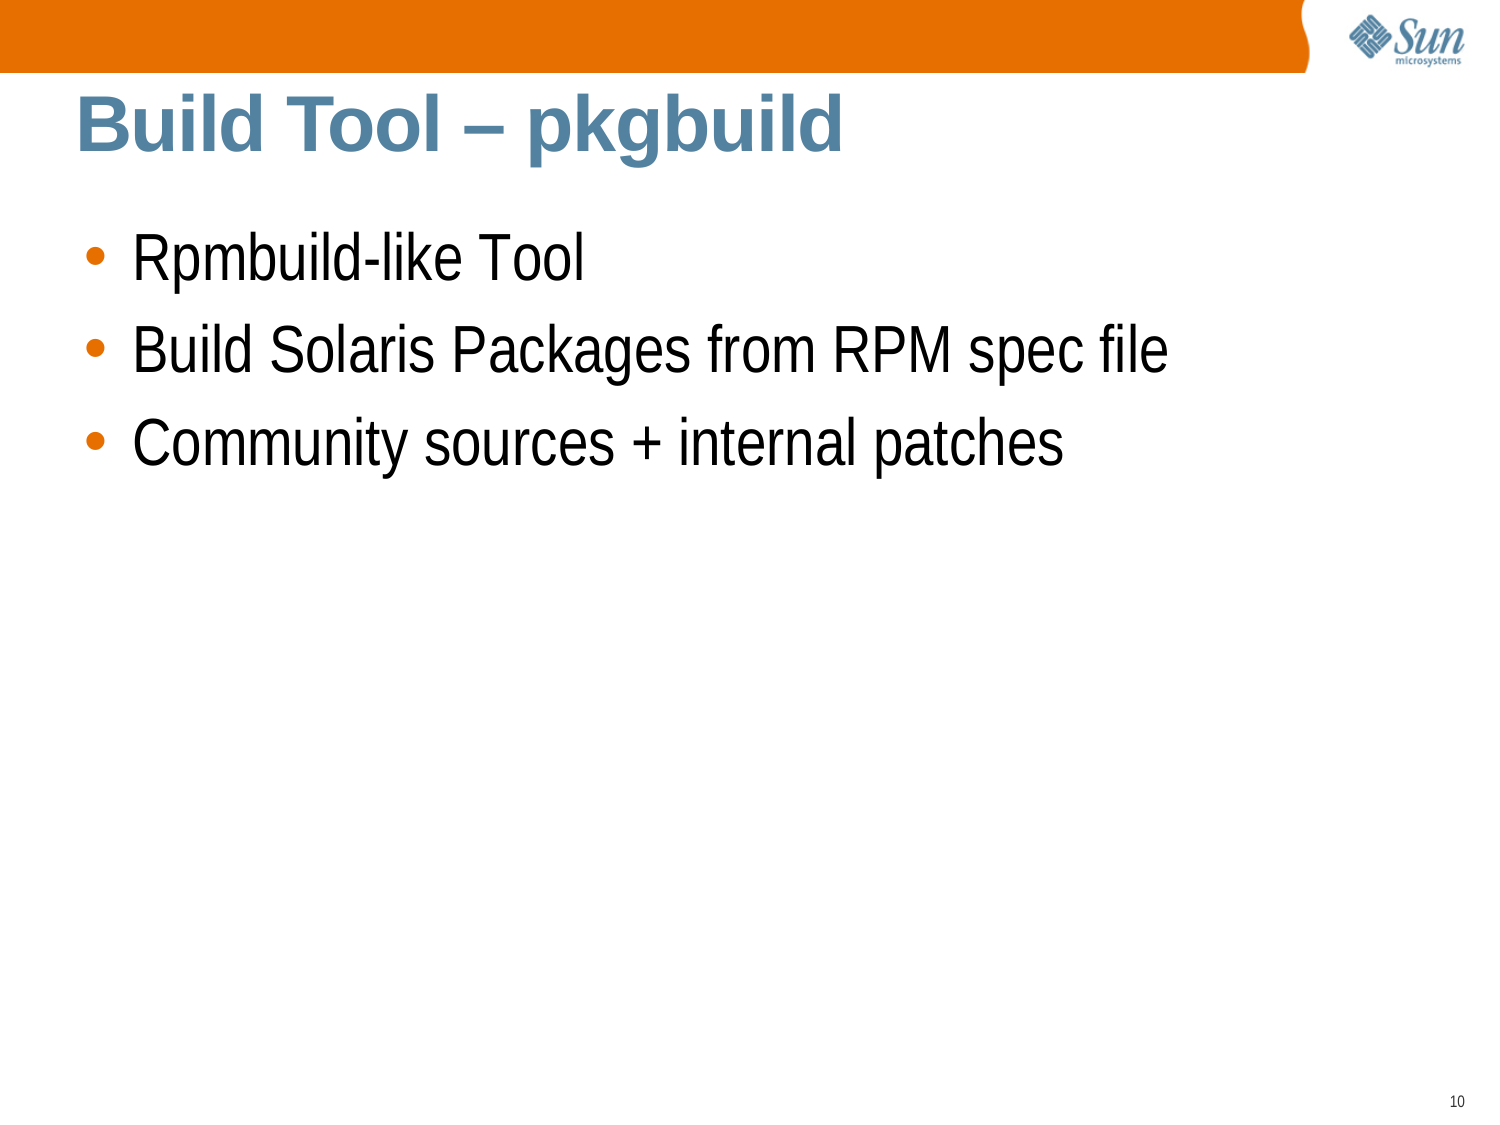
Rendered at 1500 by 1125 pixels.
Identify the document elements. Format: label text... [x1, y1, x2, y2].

title Build Tool – pkgbuild [75, 87, 1437, 192]
list Rpmbuild-like Tool Build Solaris Packages from RPM spec file Community sources + internal patches [64, 228, 1401, 1045]
picture [0, 0, 1500, 73]
